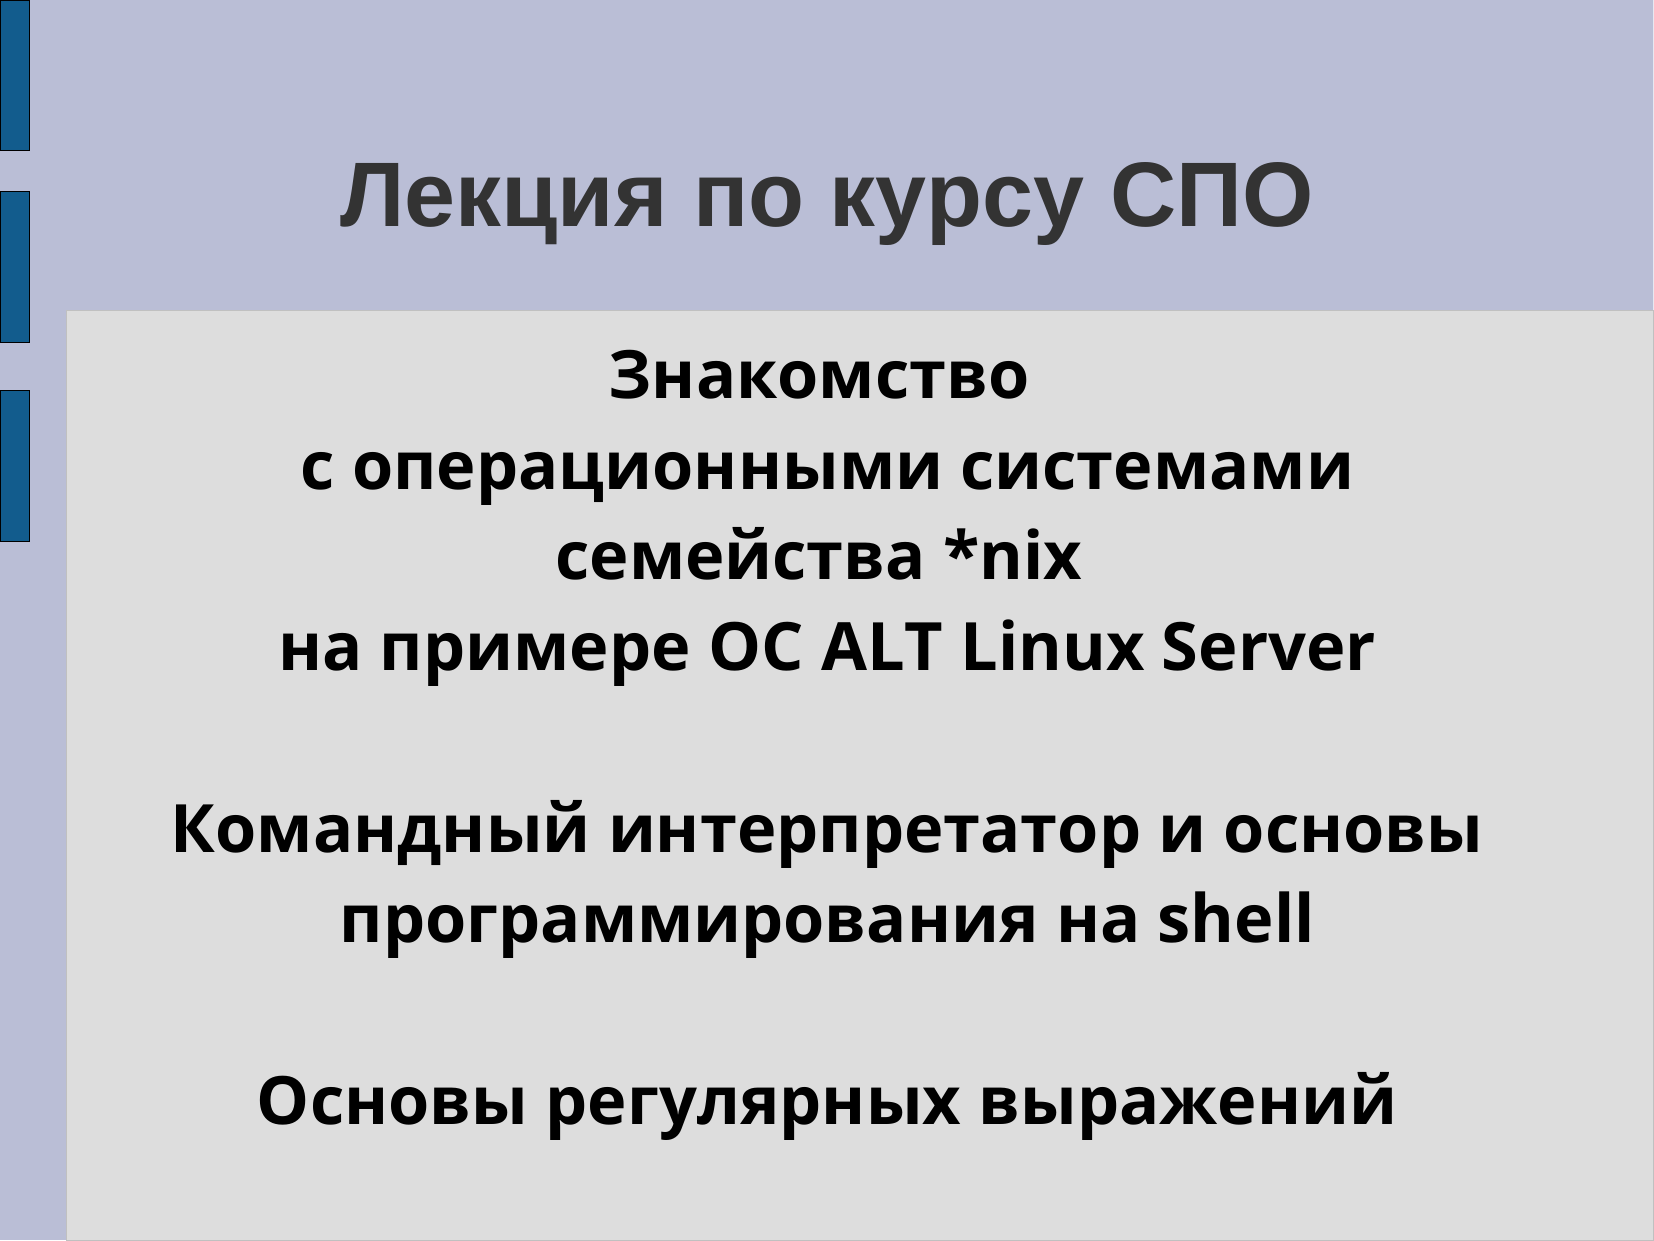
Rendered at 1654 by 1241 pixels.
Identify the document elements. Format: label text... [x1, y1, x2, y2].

subtitle Знакомство с операционными системами семейства *nix на примере ОС ALT Linux Server Командный интерпретатор и основы программирования на shell Основы регулярных выражений [121, 344, 1534, 1127]
title Лекция по курсу СПО [121, 91, 1534, 299]
